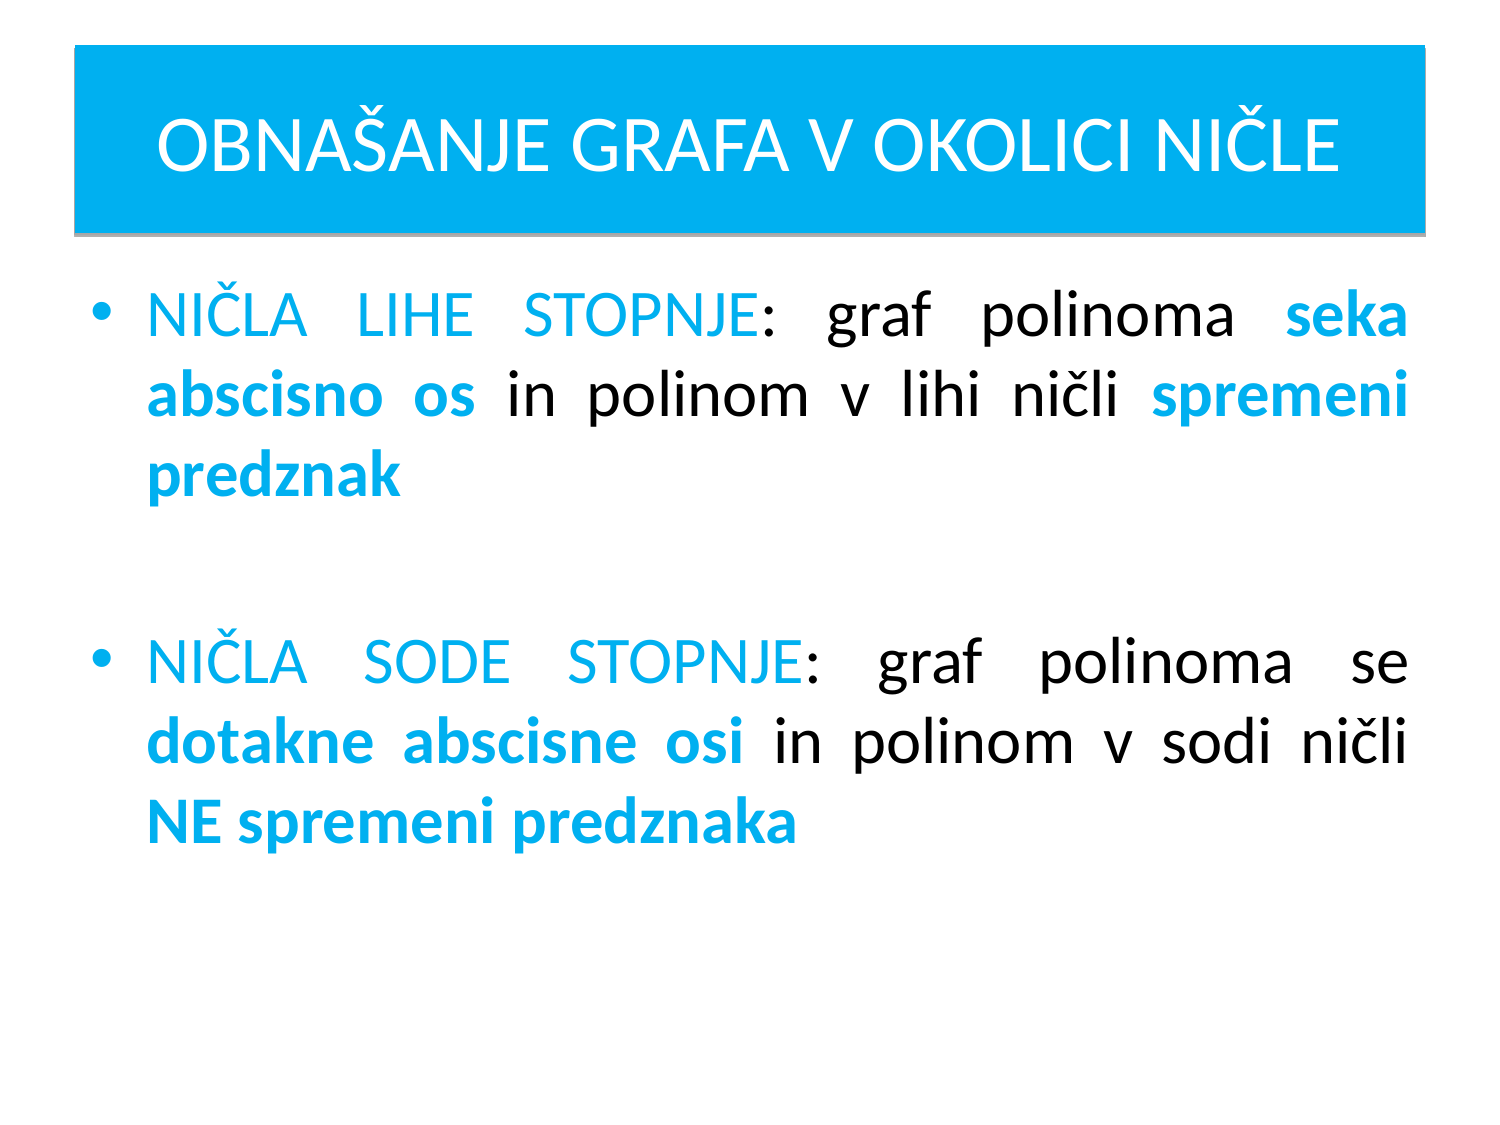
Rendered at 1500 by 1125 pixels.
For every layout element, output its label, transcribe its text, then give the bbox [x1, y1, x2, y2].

list NIČLA LIHE STOPNJE: graf polinoma seka abscisno os in polinom v lihi ničli spremeni predznak NIČLA SODE STOPNJE: graf polinoma se dotakne abscisne osi in polinom v sodi ničli NE spremeni predznaka [75, 262, 1425, 1005]
title OBNAŠANJE GRAFA V OKOLICI NIČLE [75, 45, 1425, 233]
